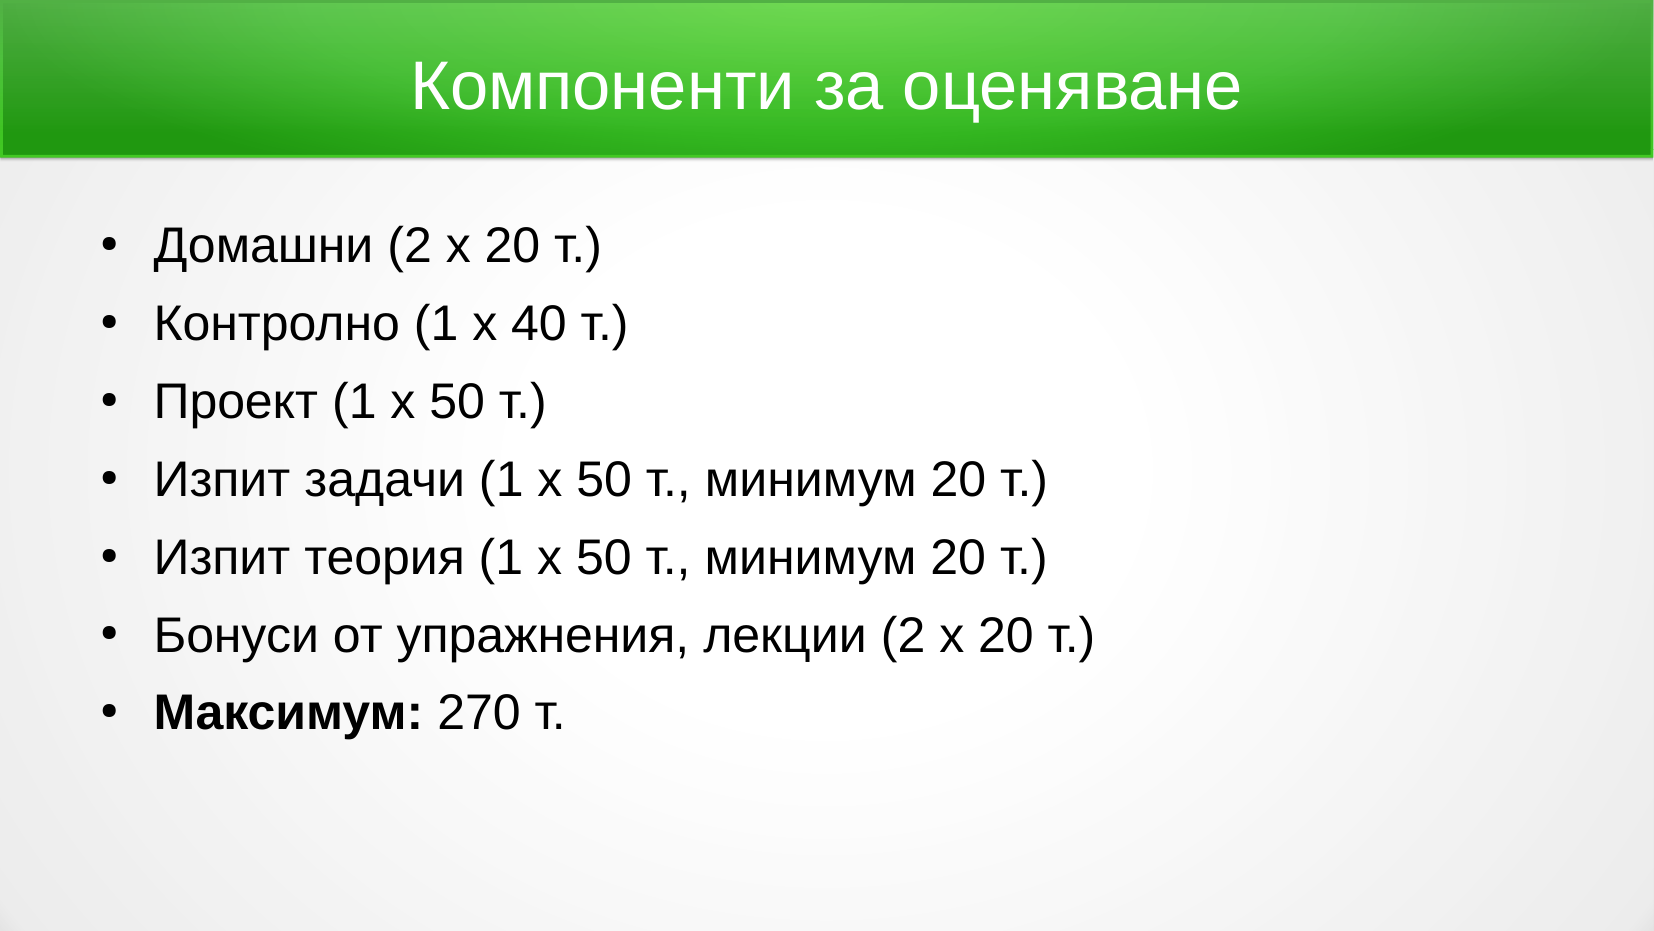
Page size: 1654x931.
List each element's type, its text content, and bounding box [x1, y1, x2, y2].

list Домашни (2 x 20 т.) Контролно (1 x 40 т.) Проект (1 x 50 т.) Изпит задачи (1 x 50 т., минимум 20 т.) Изпит теория (1 x 50 т., минимум 20 т.) Бонуси от упражнения, лекции (2 x 20 т.) Максимум: 270 т. [82, 217, 1538, 839]
title Компоненти за оценяване [82, 37, 1571, 135]
